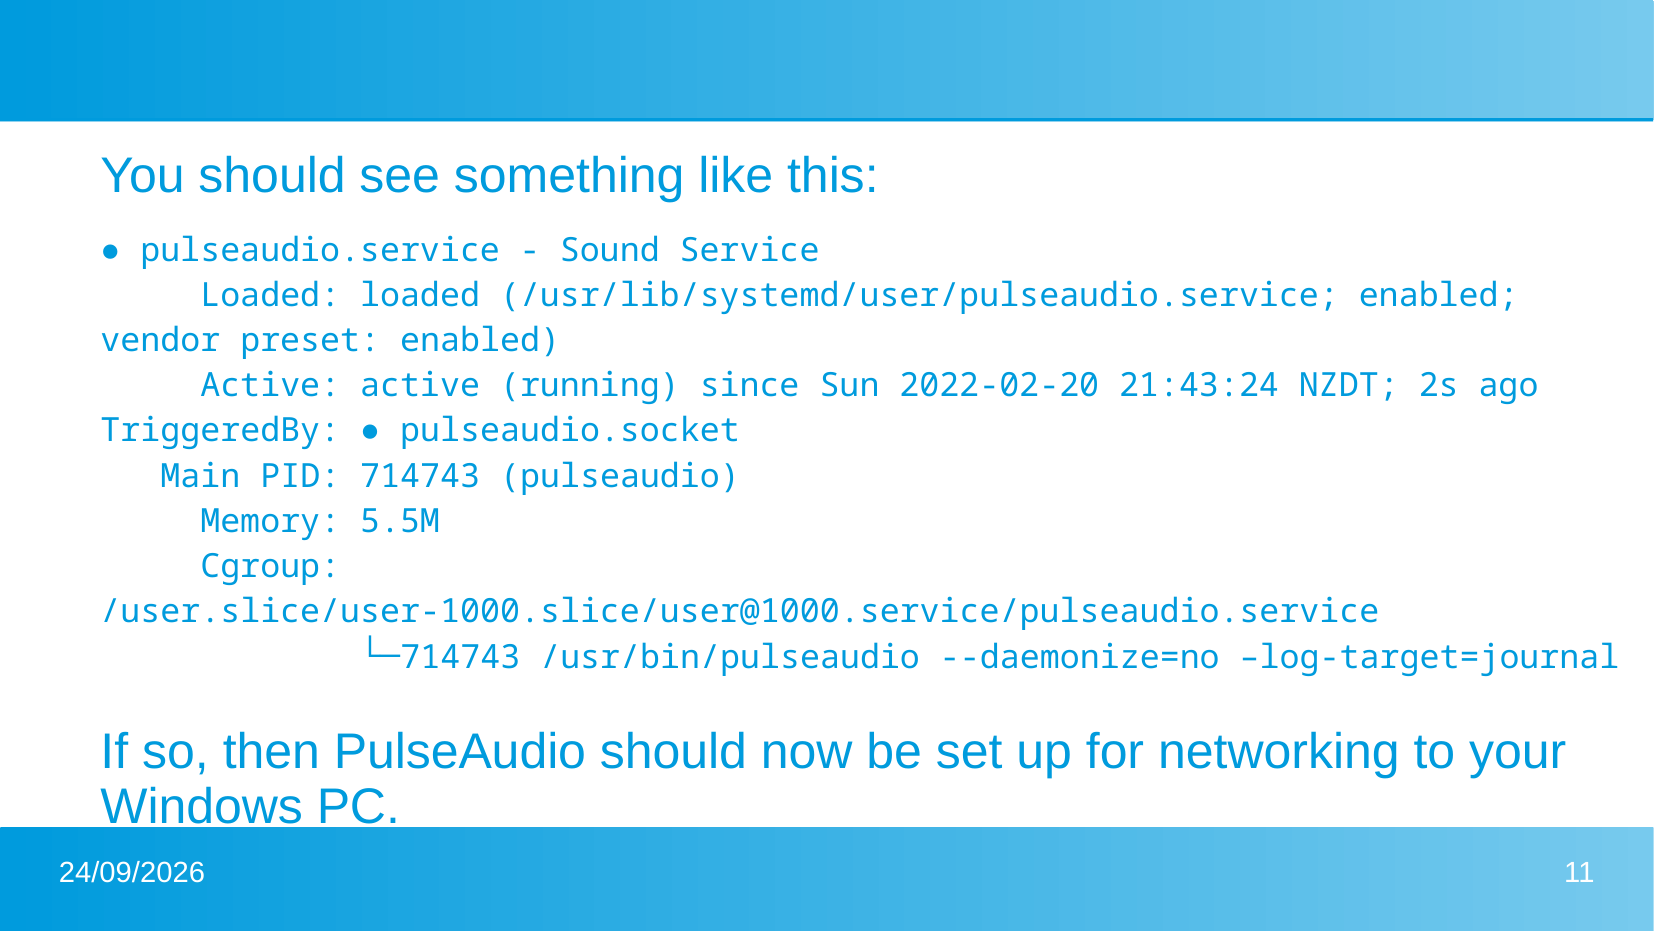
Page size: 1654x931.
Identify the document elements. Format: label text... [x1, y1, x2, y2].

list You should see something like this: ● pulseaudio.service - Sound Service Loaded: loaded (/usr/lib/systemd/user/pulseaudio.service; enabled; vendor preset: enabled) Active: active (running) since Sun 2022-02-20 21:43:24 NZDT; 2s ago TriggeredBy: ● pulseaudio.socket Main PID: 714743 (pulseaudio) Memory: 5.5M Cgroup: /user.slice/user-1000.slice/user@1000.service/pulseaudio.service └─714743 /usr/bin/pulseaudio --daemonize=no –log-target=journal If so, then PulseAudio should now be set up for networking to your Windows PC. [29, 147, 1625, 768]
